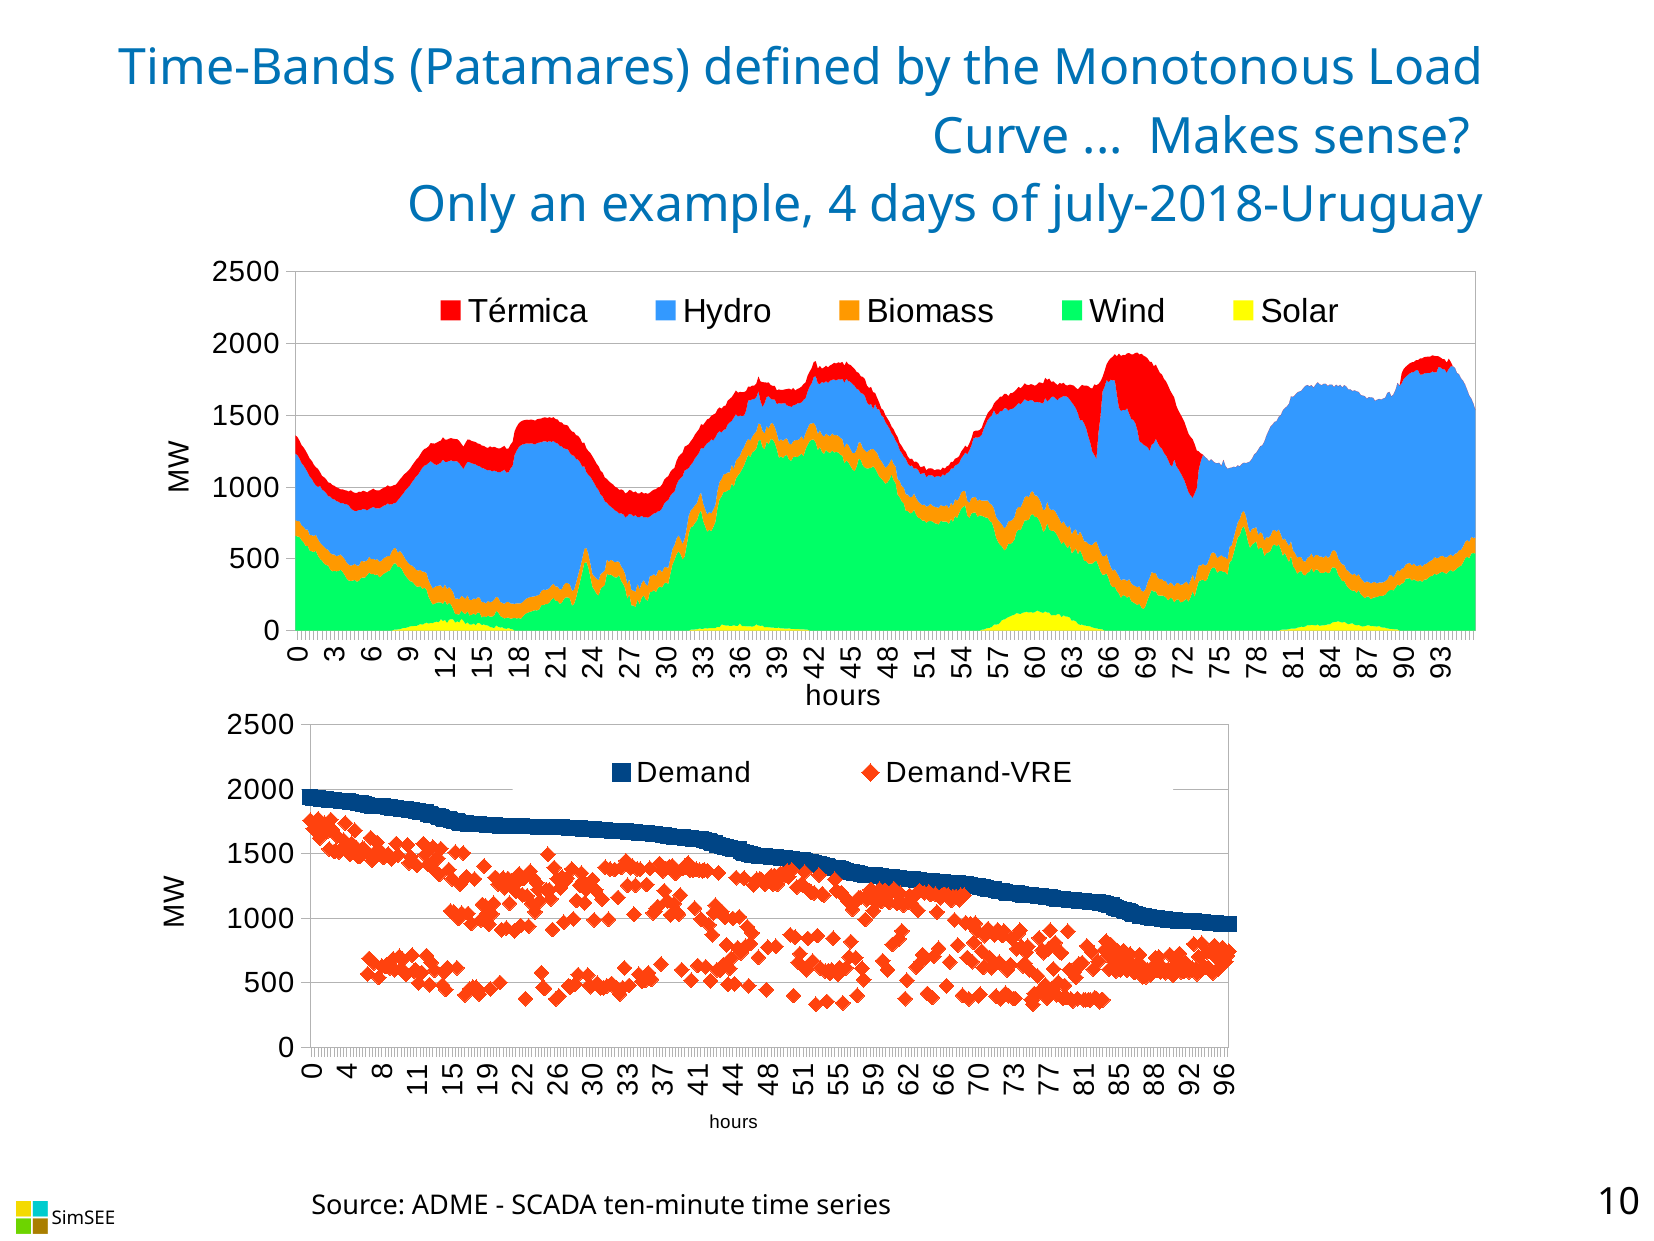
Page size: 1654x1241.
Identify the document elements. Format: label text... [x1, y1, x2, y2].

text_box Source: ADME - SCADA ten-minute time series [296, 1178, 1232, 1240]
chart [121, 245, 1512, 1164]
picture [15, 1200, 49, 1235]
title Time-Bands (Patamares) defined by the Monotonous Load Curve ... Makes sense? Only an example, 4 days of july-2018-Uruguay [112, 31, 1613, 225]
